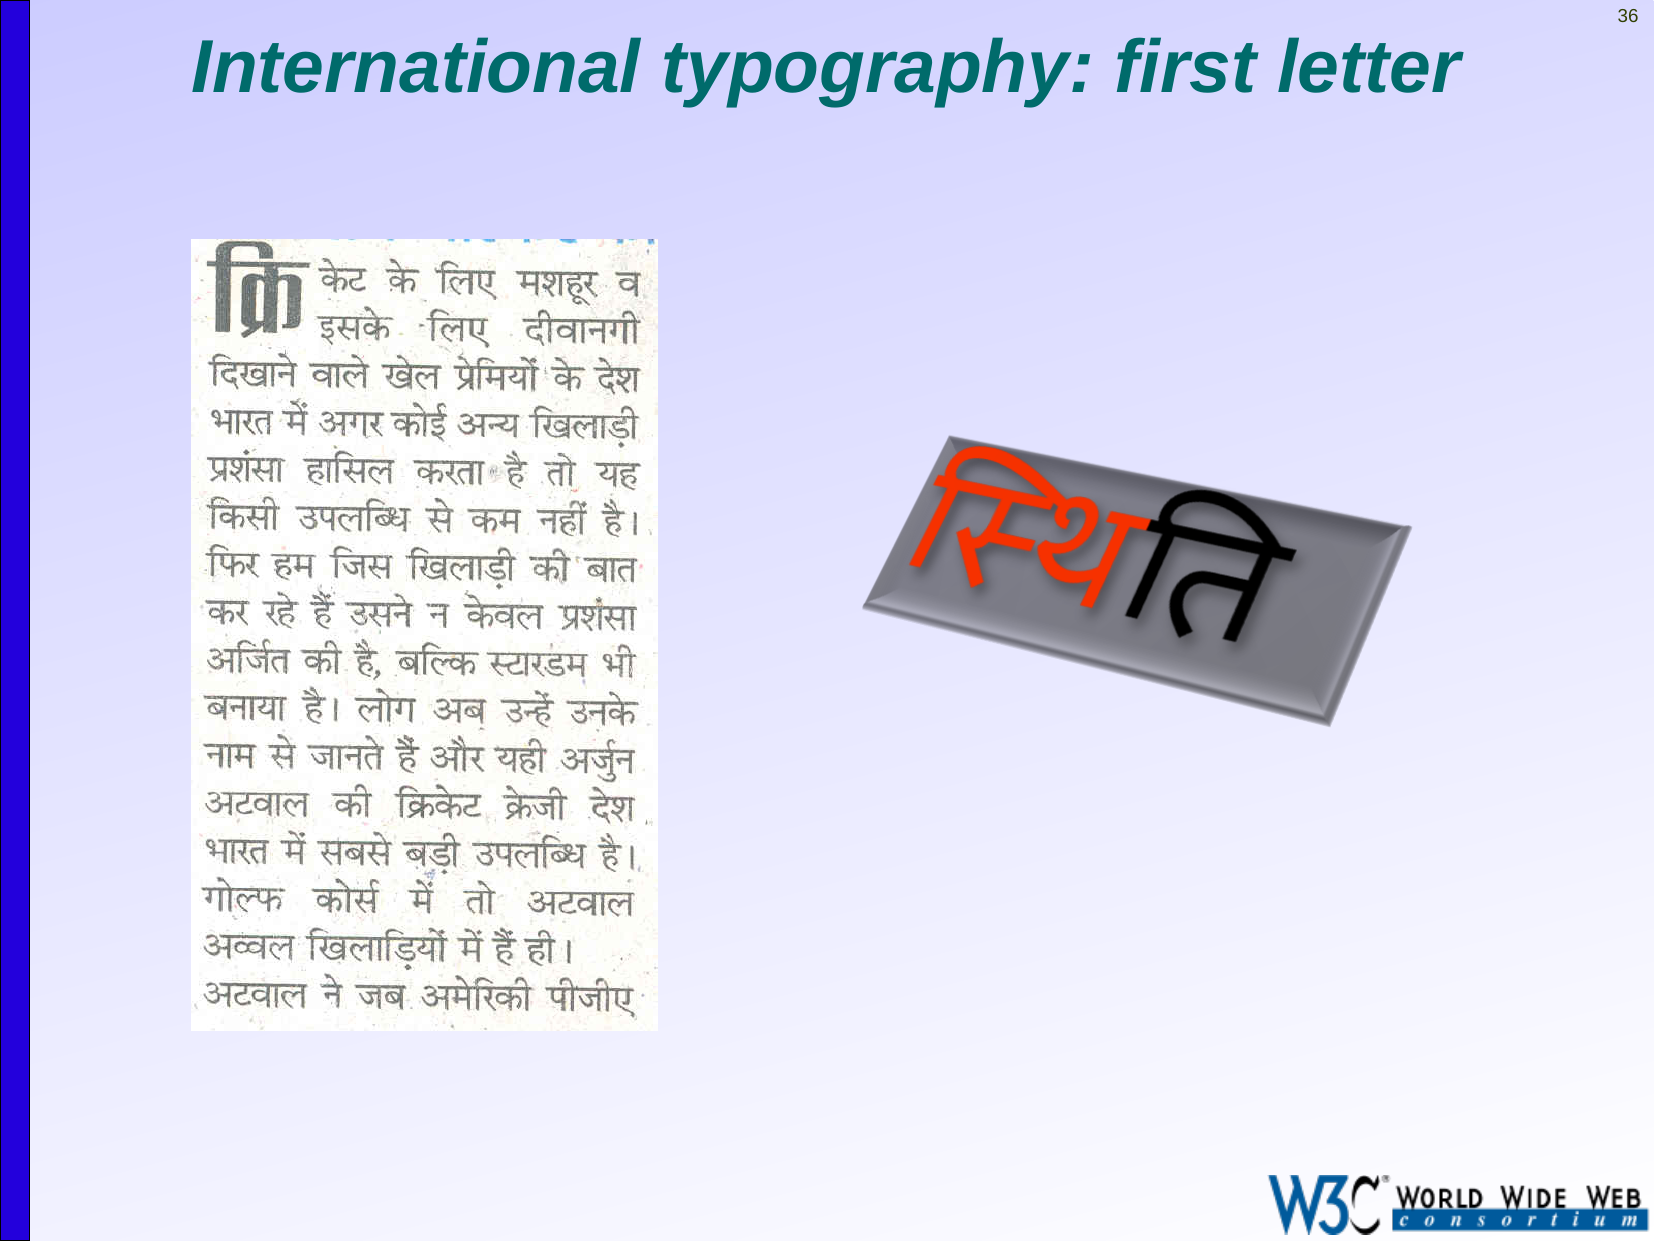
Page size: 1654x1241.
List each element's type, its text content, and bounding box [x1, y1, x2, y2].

picture [1263, 1175, 1654, 1235]
picture [775, 377, 1537, 781]
picture [191, 239, 658, 1031]
title International typography: first letter [0, 5, 1654, 125]
